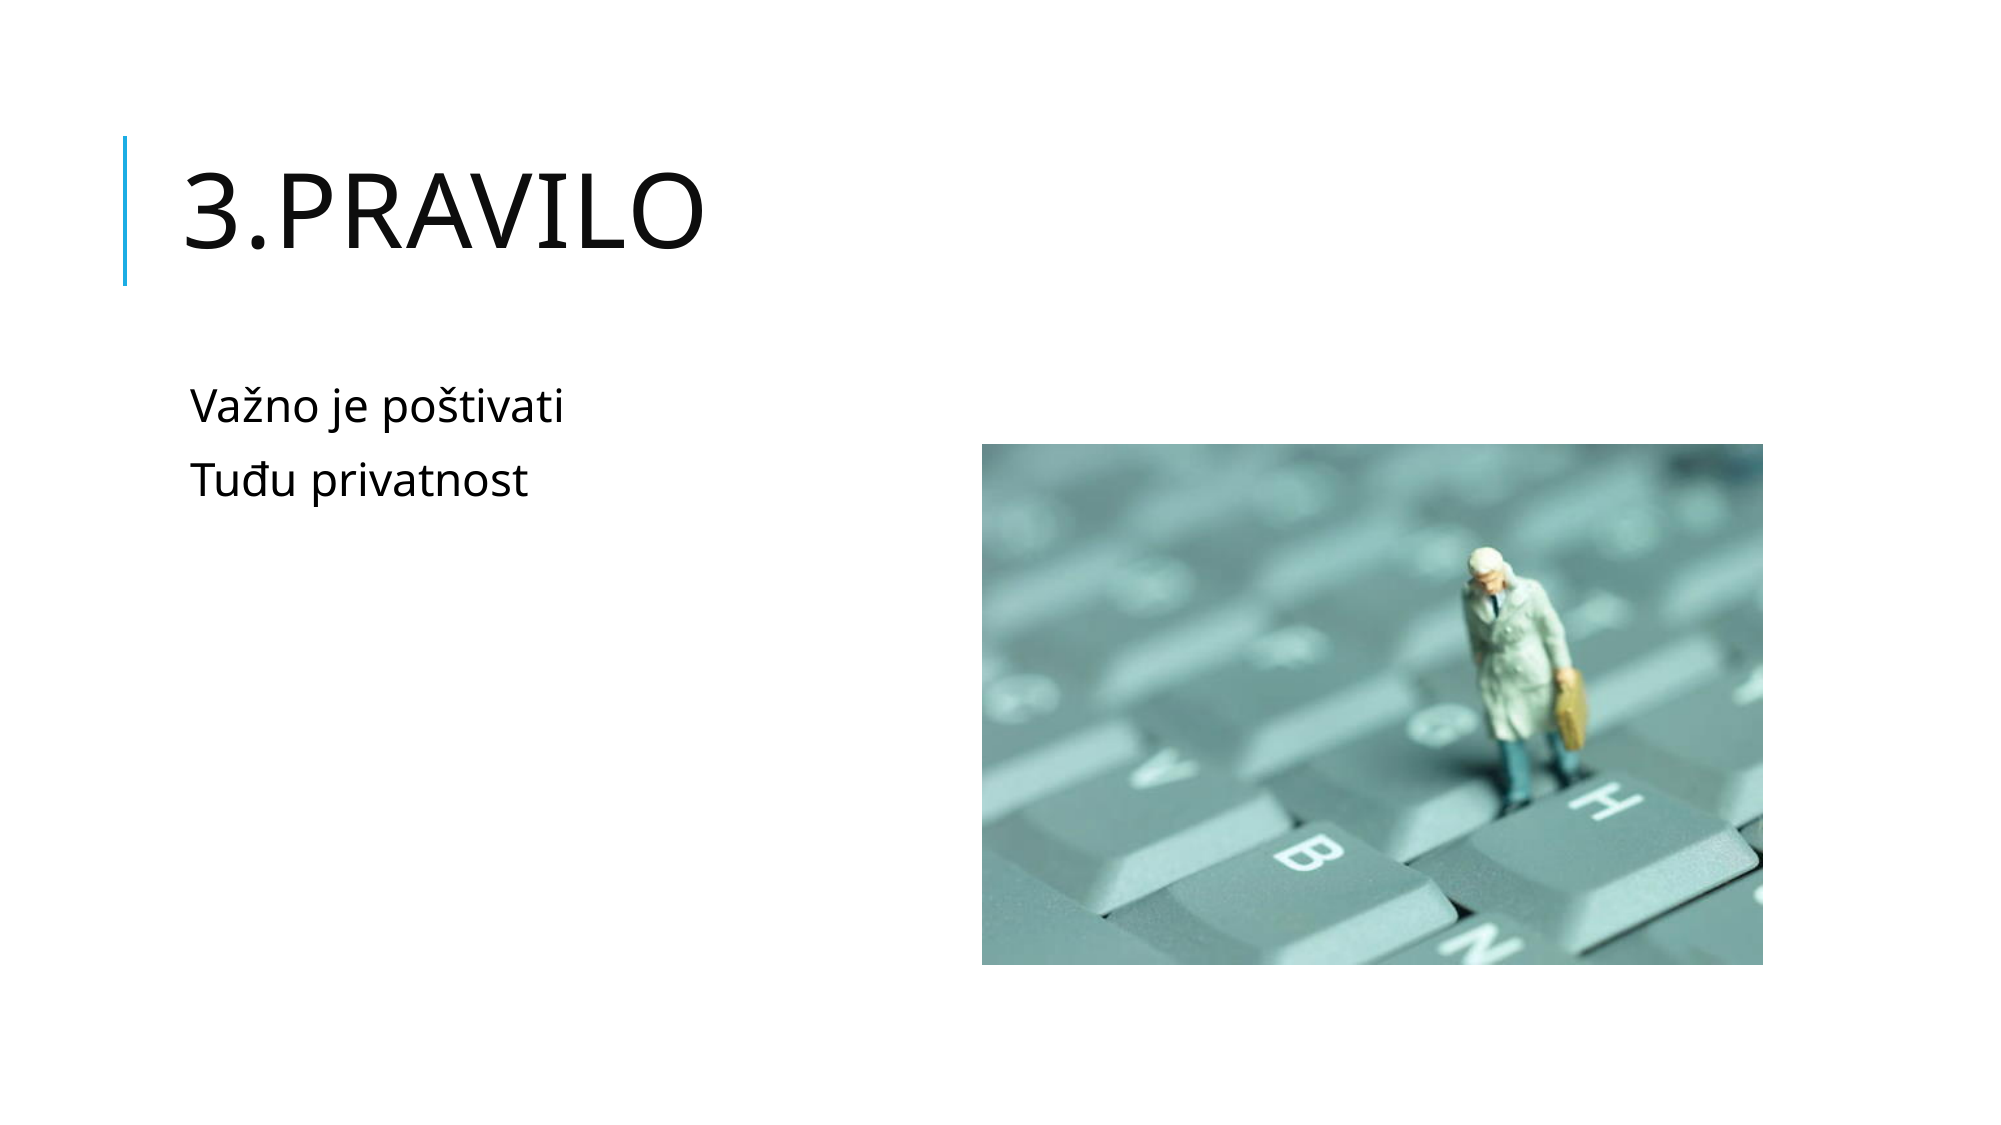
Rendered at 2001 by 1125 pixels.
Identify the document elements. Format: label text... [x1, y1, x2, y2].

title 3.pravilo [168, 96, 1763, 343]
list Važno je poštivati Tuđu privatnost [168, 375, 949, 1036]
picture [982, 444, 1763, 965]
